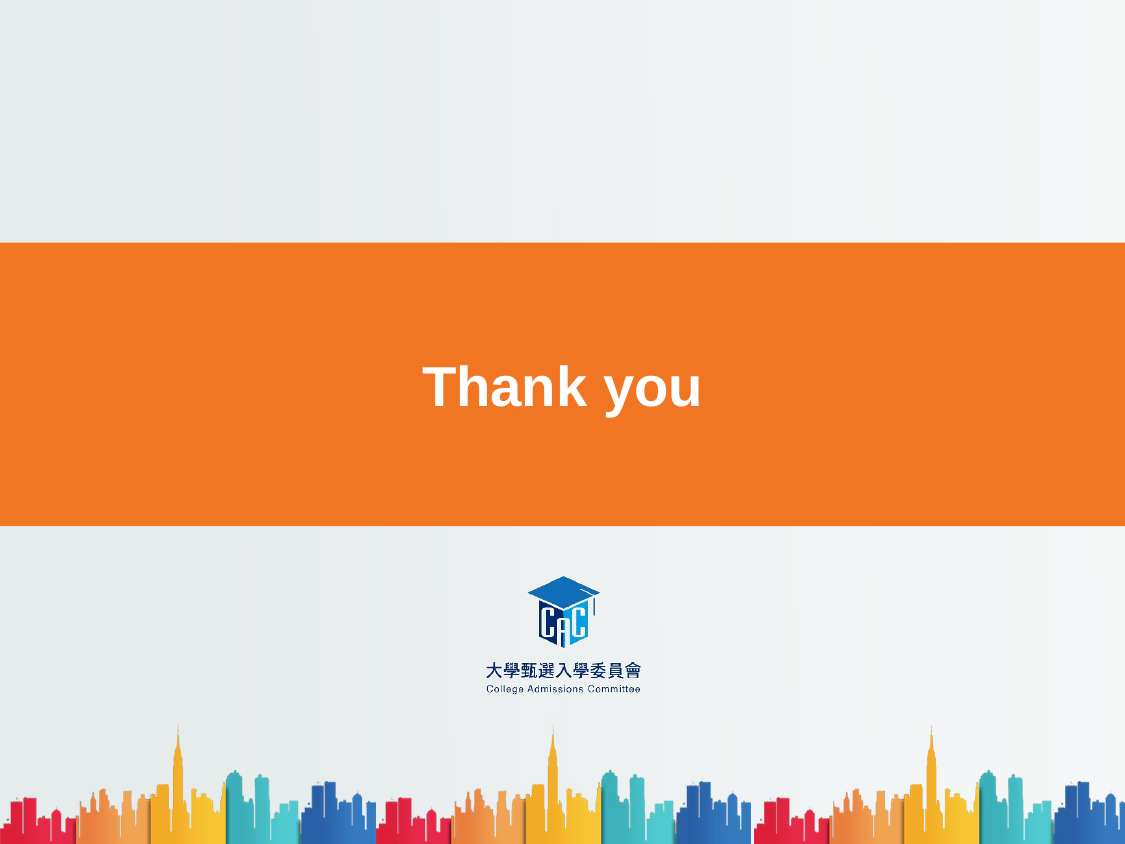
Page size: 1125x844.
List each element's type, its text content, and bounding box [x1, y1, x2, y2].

picture [0, 0, 1125, 242]
picture [0, 527, 1125, 844]
text_box Thank you [278, 351, 846, 418]
text_box [0, 242, 1125, 527]
